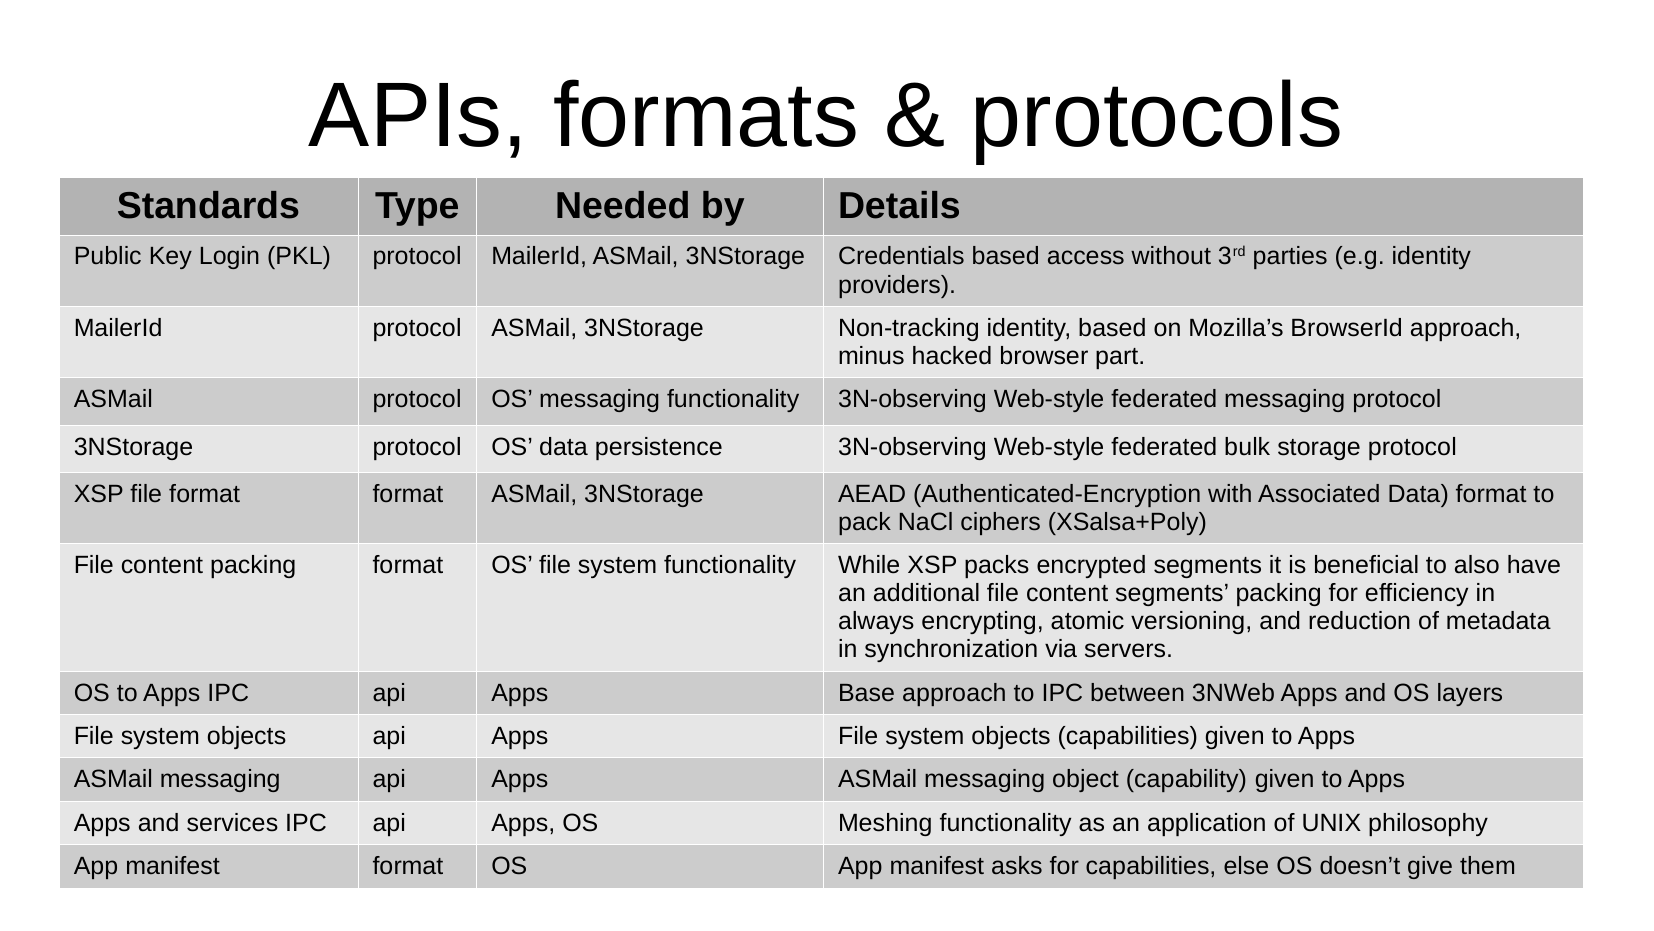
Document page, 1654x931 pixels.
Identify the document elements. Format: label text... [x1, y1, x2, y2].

table_cell 3N-observing Web-style federated bulk storage protocol [824, 426, 1583, 472]
table_cell MailerId, ASMail, 3NStorage [477, 236, 823, 306]
table_header Type [359, 178, 476, 235]
table_cell api [359, 672, 476, 714]
table_cell api [359, 802, 476, 844]
table_cell Non-tracking identity, based on Mozilla’s BrowserId approach, minus hacked browser part. [824, 307, 1583, 377]
table_cell 3N-observing Web-style federated messaging protocol [824, 378, 1583, 425]
table_cell Apps and services IPC [60, 802, 358, 844]
table_cell ASMail [60, 378, 358, 425]
table_cell While XSP packs encrypted segments it is beneficial to also have an additional file content segments’ packing for efficiency in always encrypting, atomic versioning, and reduction of metadata in synchronization via servers. [824, 544, 1583, 671]
table_cell protocol [359, 426, 476, 472]
table_cell Apps [477, 758, 823, 801]
table_cell Credentials based access without 3rd parties (e.g. identity providers). [824, 236, 1583, 306]
table_cell OS’ messaging functionality [477, 378, 823, 425]
table_cell XSP file format [60, 473, 358, 543]
table_cell protocol [359, 236, 476, 306]
table_cell 3NStorage [60, 426, 358, 472]
table_cell Apps, OS [477, 802, 823, 844]
table_cell File system objects [60, 715, 358, 757]
table_cell protocol [359, 378, 476, 425]
table_header Needed by [477, 178, 823, 235]
table_cell protocol [359, 307, 476, 377]
table_cell api [359, 758, 476, 801]
table_cell Apps [477, 715, 823, 757]
title APIs, formats & protocols [82, 37, 1571, 177]
table_header Details [824, 178, 1583, 235]
table_cell Apps [477, 672, 823, 714]
table_header Standards [60, 178, 358, 235]
table_cell OS [477, 845, 823, 888]
table_cell format [359, 473, 476, 543]
table_cell App manifest [60, 845, 358, 888]
table_cell Meshing functionality as an application of UNIX philosophy [824, 802, 1583, 844]
table_cell App manifest asks for capabilities, else OS doesn’t give them [824, 845, 1583, 888]
table_cell OS to Apps IPC [60, 672, 358, 714]
table_cell Base approach to IPC between 3NWeb Apps and OS layers [824, 672, 1583, 714]
table_cell OS’ data persistence [477, 426, 823, 472]
table_cell MailerId [60, 307, 358, 377]
table_cell OS’ file system functionality [477, 544, 823, 671]
table_cell AEAD (Authenticated-Encryption with Associated Data) format to pack NaCl ciphers (XSalsa+Poly) [824, 473, 1583, 543]
table_cell Public Key Login (PKL) [60, 236, 358, 306]
table_cell File system objects (capabilities) given to Apps [824, 715, 1583, 757]
table_cell ASMail messaging object (capability) given to Apps [824, 758, 1583, 801]
table_cell ASMail, 3NStorage [477, 473, 823, 543]
table_cell ASMail messaging [60, 758, 358, 801]
table_cell api [359, 715, 476, 757]
table_cell File content packing [60, 544, 358, 671]
table_cell format [359, 845, 476, 888]
table_cell ASMail, 3NStorage [477, 307, 823, 377]
table_cell format [359, 544, 476, 671]
